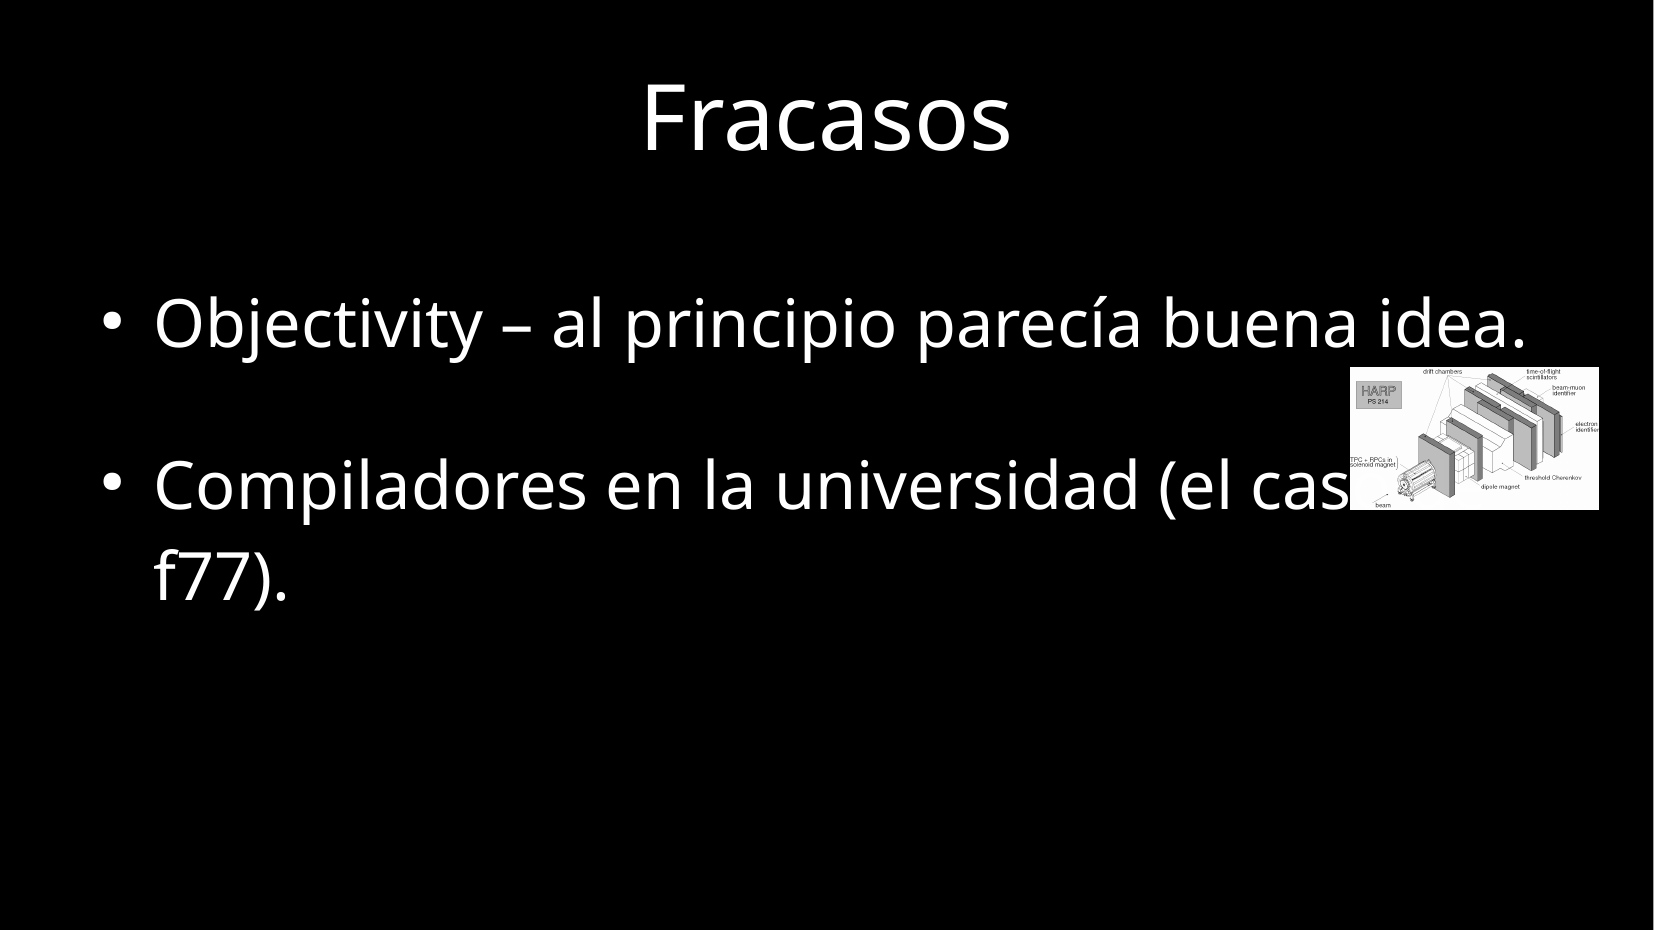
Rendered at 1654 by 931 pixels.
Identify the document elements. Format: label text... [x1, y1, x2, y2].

title Fracasos [82, 37, 1571, 193]
picture [1350, 367, 1599, 511]
list Objectivity – al principio parecía buena idea. Compiladores en la universidad (el caso de f77). [82, 276, 1571, 817]
